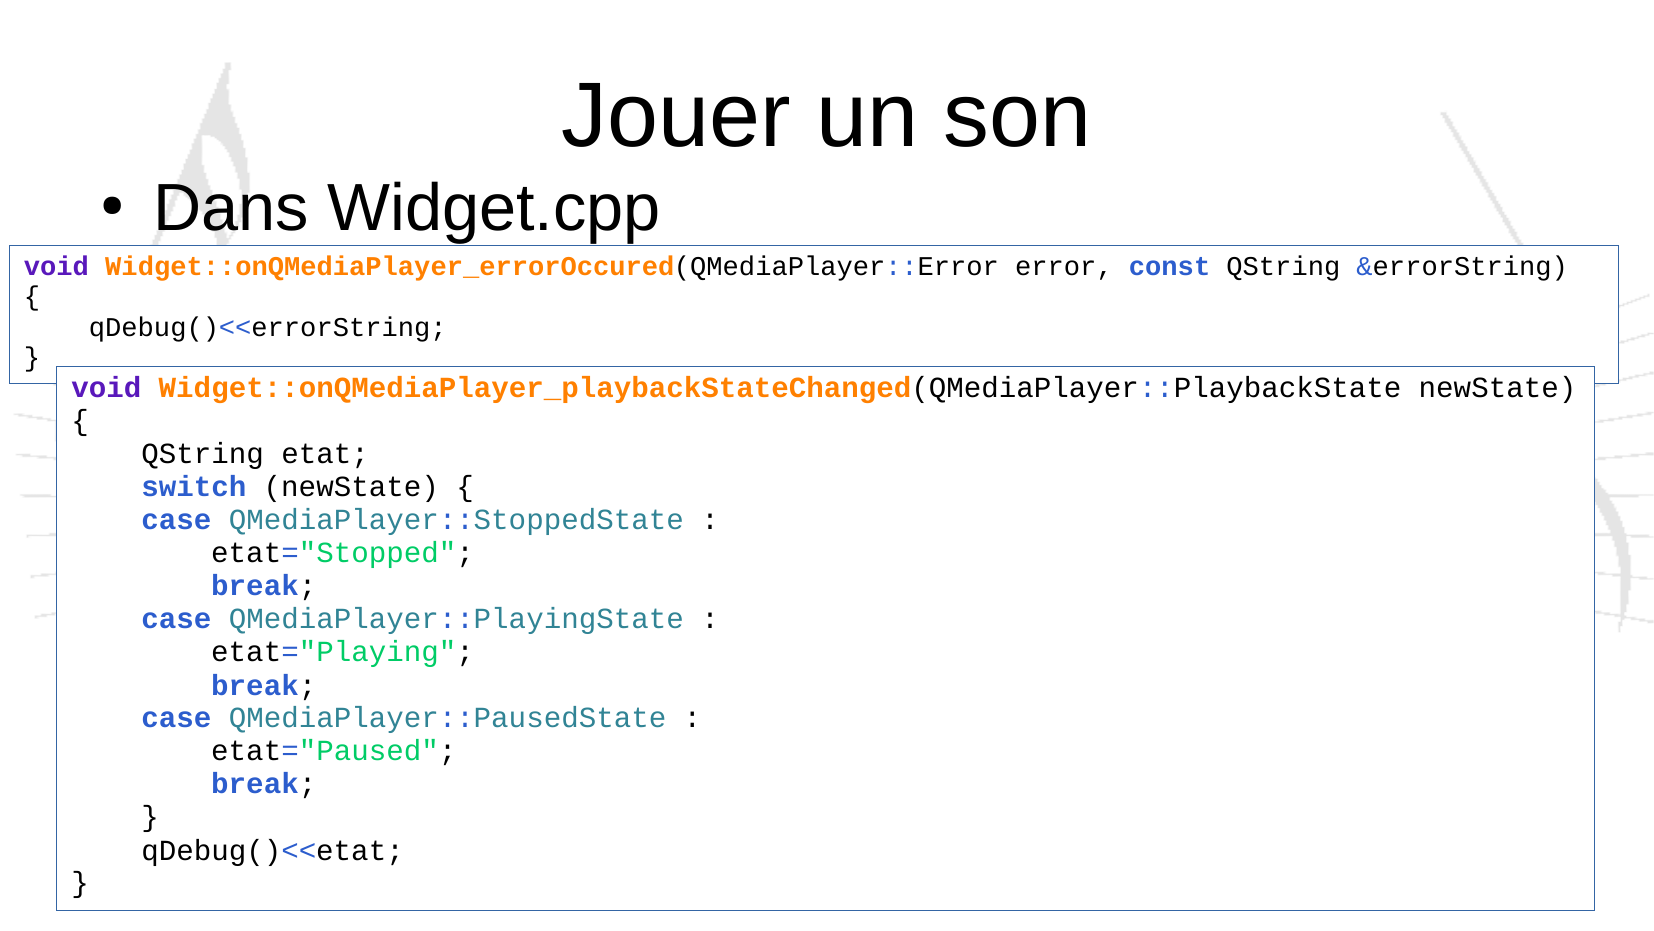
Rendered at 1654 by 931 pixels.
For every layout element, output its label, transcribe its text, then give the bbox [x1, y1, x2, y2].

text_box void Widget::onQMediaPlayer_playbackStateChanged(QMediaPlayer::PlaybackState newState) { QString etat; switch (newState) { case QMediaPlayer::StoppedState : etat="Stopped"; break; case QMediaPlayer::PlayingState : etat="Playing"; break; case QMediaPlayer::PausedState : etat="Paused"; break; } qDebug()<<etat; } [56, 366, 1595, 911]
title Jouer un son [82, 37, 1571, 170]
list Dans Widget.cpp [82, 170, 1571, 245]
text_box void Widget::onQMediaPlayer_errorOccured(QMediaPlayer::Error error, const QString &errorString) { qDebug()<<errorString; } [9, 245, 1619, 384]
